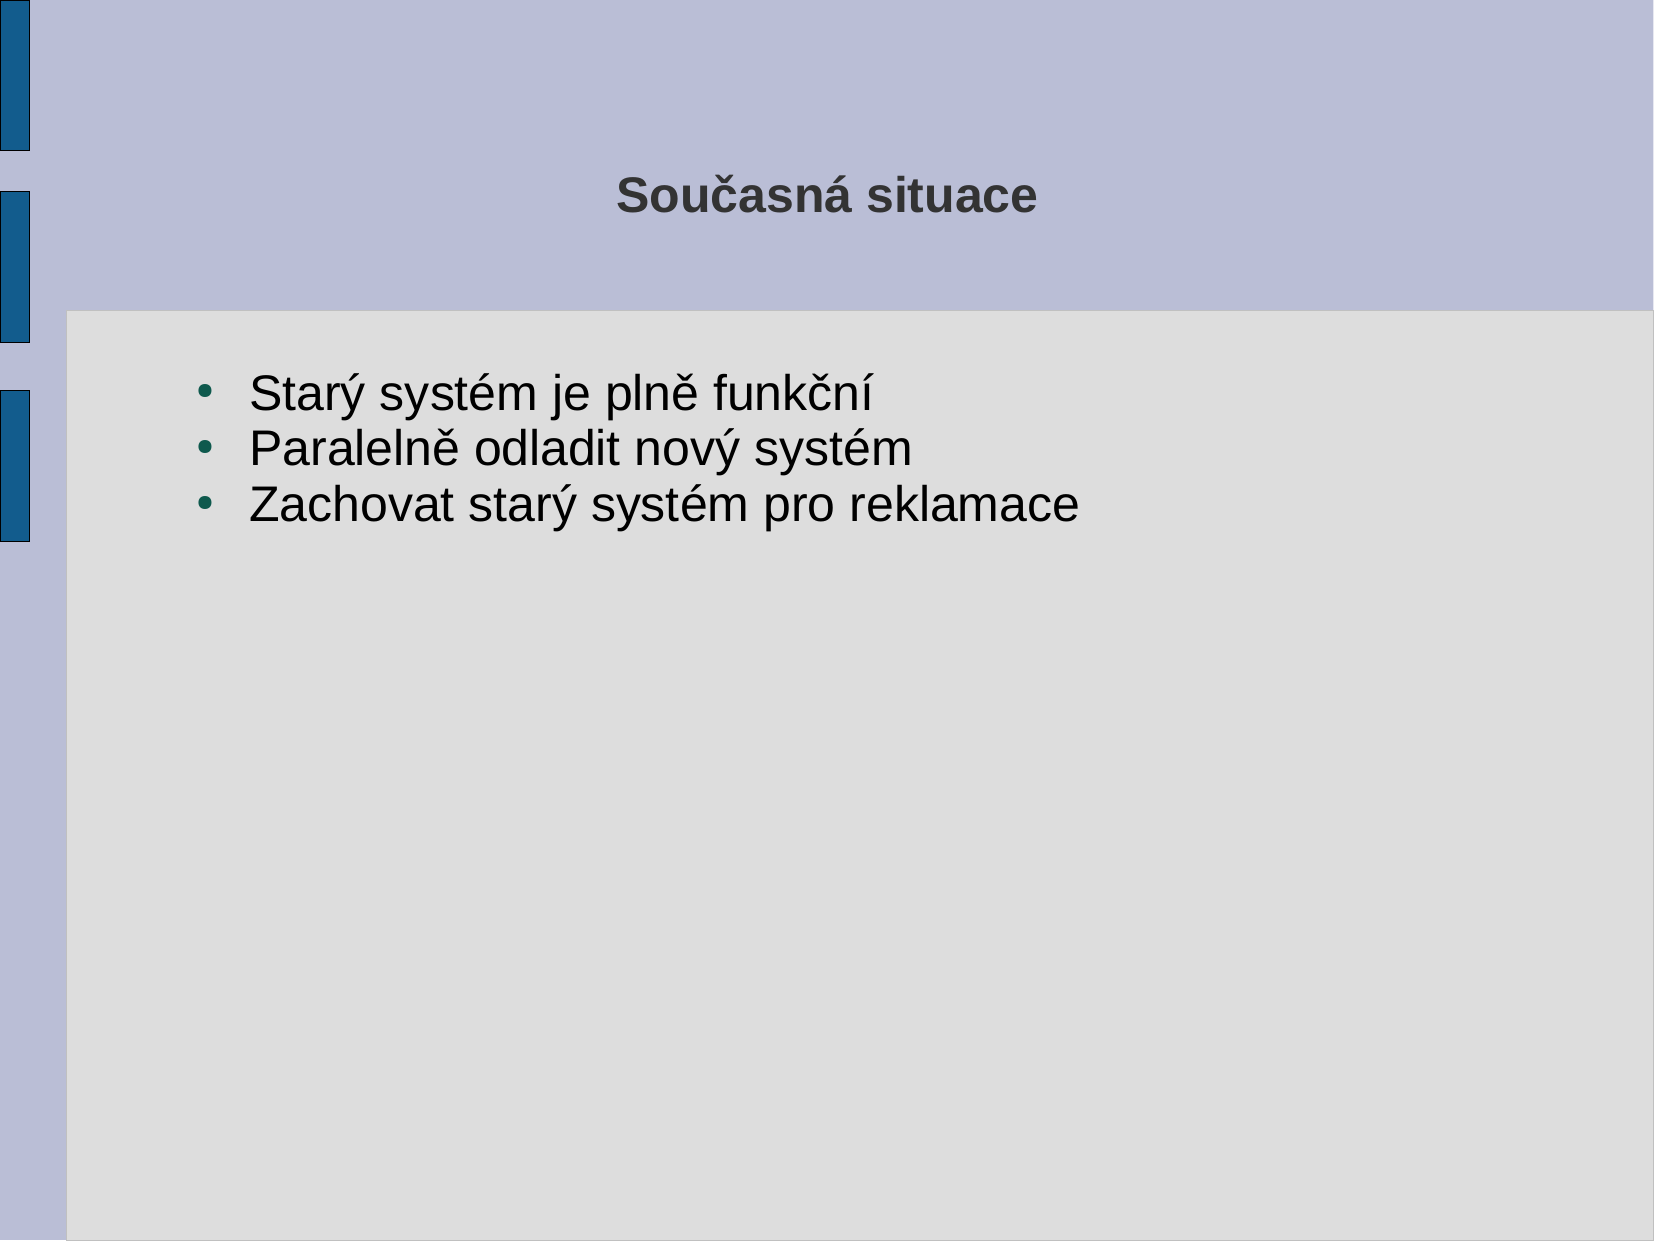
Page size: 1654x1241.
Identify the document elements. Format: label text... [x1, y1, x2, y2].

list Starý systém je plně funkční Paralelně odladit nový systém Zachovat starý systém pro reklamace [178, 364, 1570, 1147]
title Současná situace [121, 91, 1534, 299]
